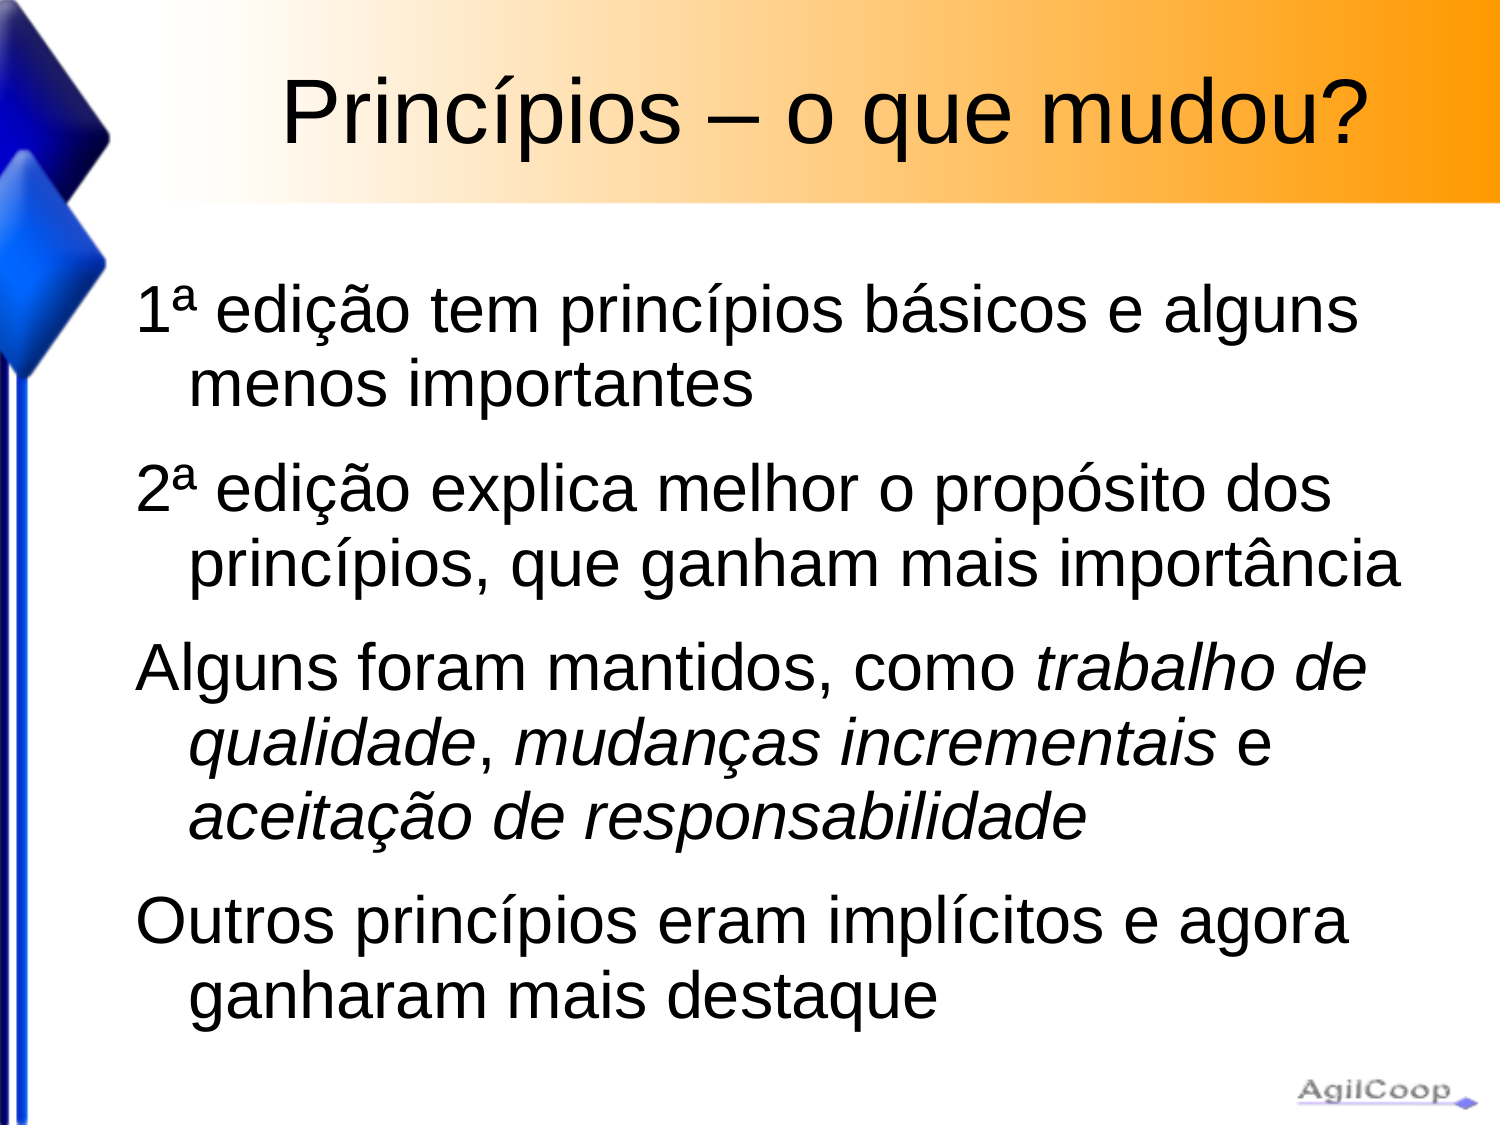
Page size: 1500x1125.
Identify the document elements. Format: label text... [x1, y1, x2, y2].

list 1ª edição tem princípios básicos e alguns menos importantes 2ª edição explica melhor o propósito dos princípios, que ganham mais importância Alguns foram mantidos, como trabalho de qualidade, mudanças incrementais e aceitação de responsabilidade Outros princípios eram implícitos e agora ganharam mais destaque [118, 271, 1477, 1123]
picture [0, 0, 1500, 1125]
title Princípios – o que mudou? [82, 8, 1500, 216]
